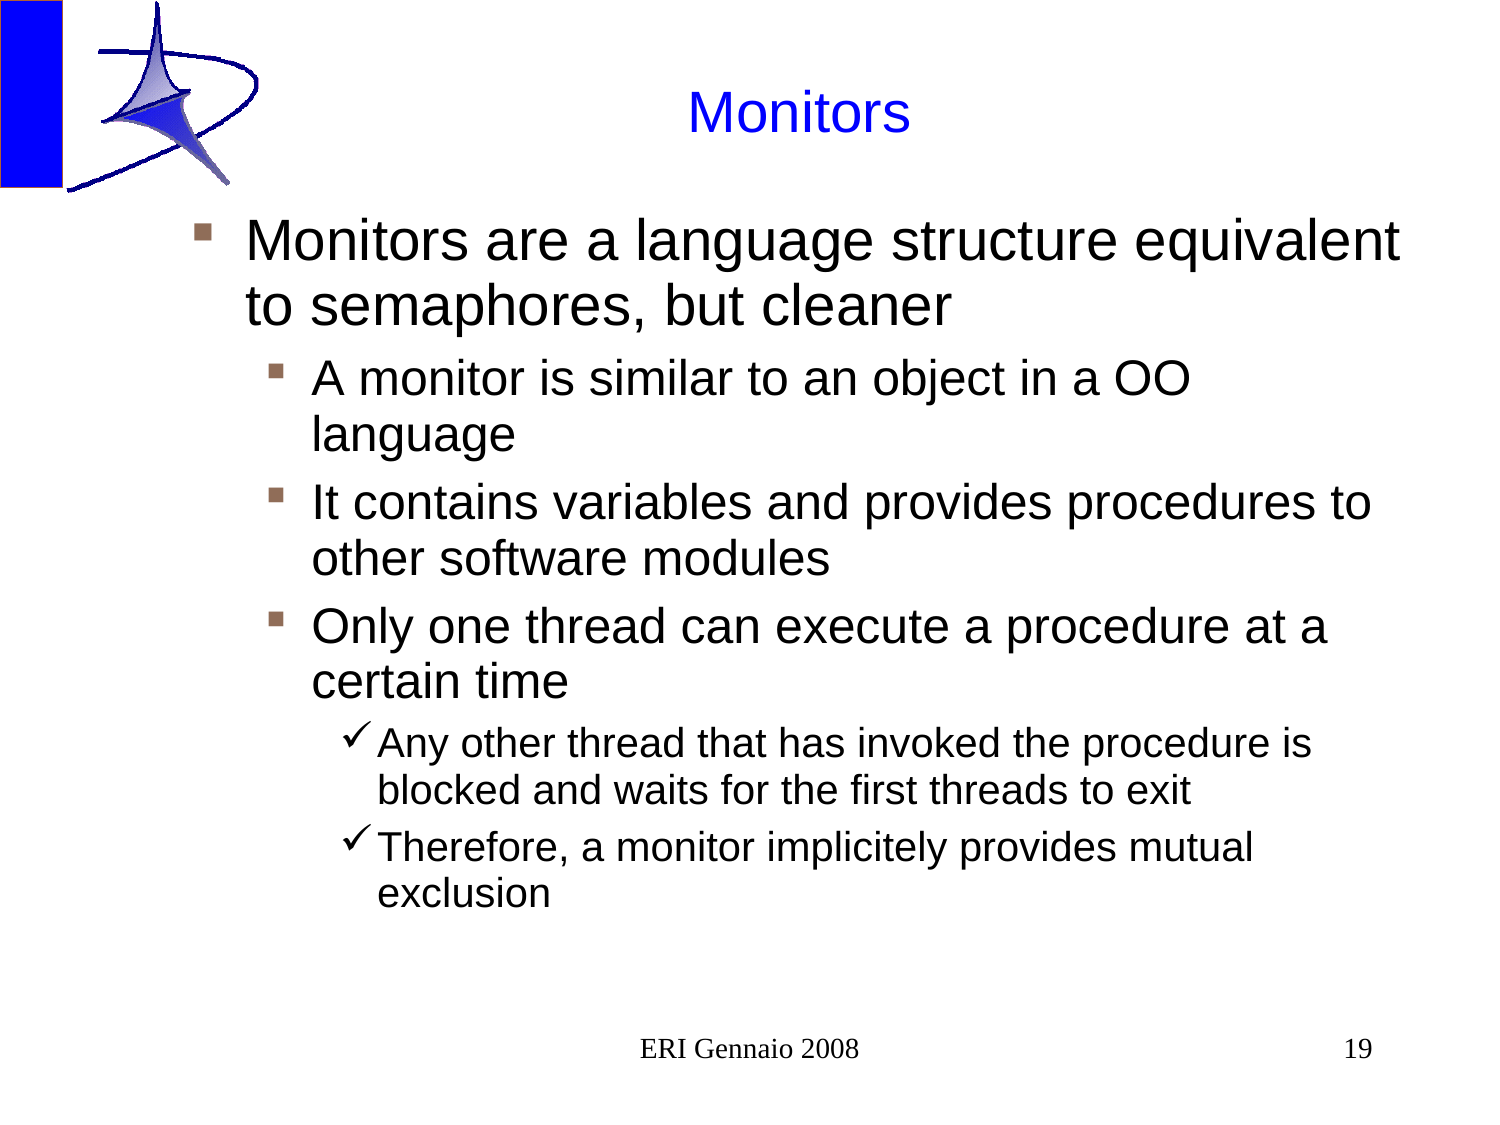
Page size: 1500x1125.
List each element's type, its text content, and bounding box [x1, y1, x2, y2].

list Monitors are a language structure equivalent to semaphores, but cleaner A monitor is similar to an object in a OO language It contains variables and provides procedures to other software modules Only one thread can execute a procedure at a certain time Any other thread that has invoked the procedure is blocked and waits for the first threads to exit Therefore, a monitor implicitely provides mutual exclusion [174, 199, 1425, 974]
title Monitors [174, 62, 1425, 163]
picture [62, 0, 263, 197]
